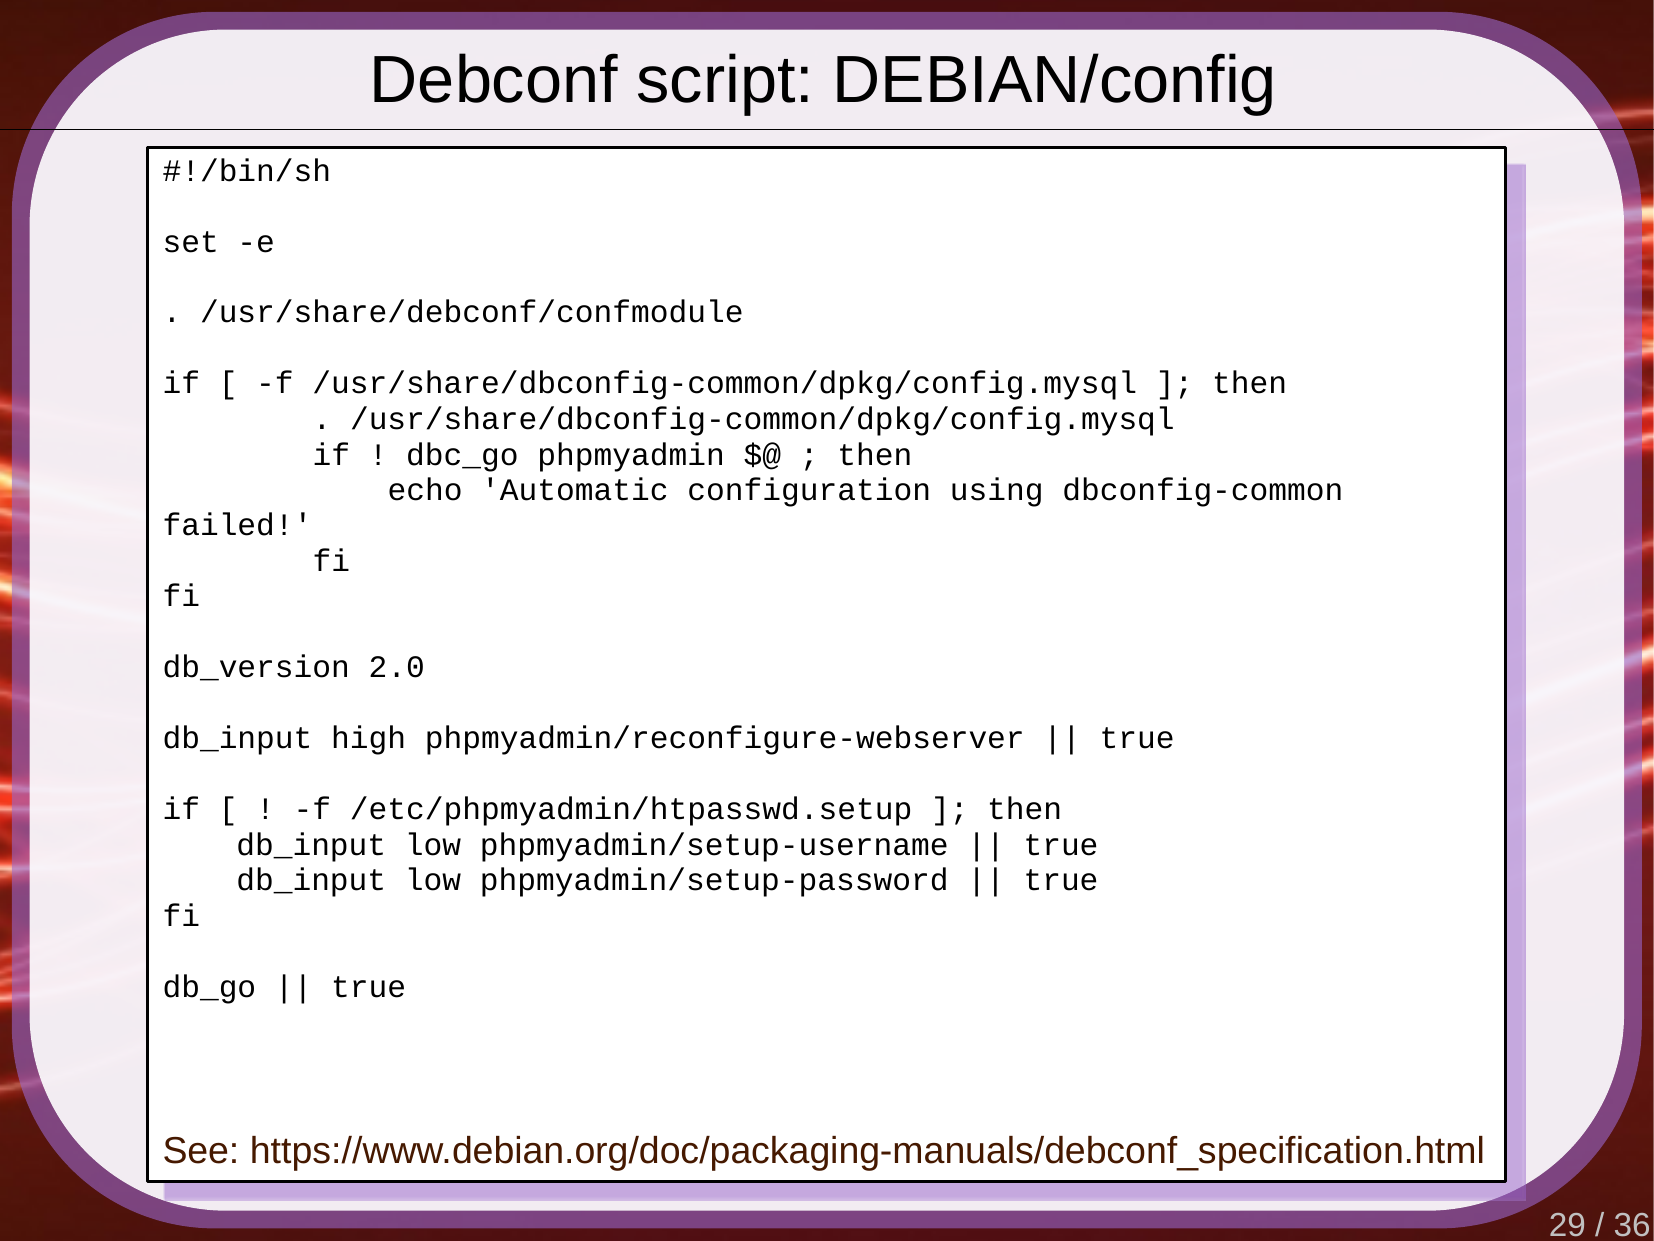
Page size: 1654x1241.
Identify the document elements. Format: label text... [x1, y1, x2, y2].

title Debconf script: DEBIAN/config [82, 35, 1565, 125]
picture [0, 0, 1654, 129]
text_box See: https://www.debian.org/doc/packaging-manuals/debconf_specification.html [147, 1122, 1506, 1221]
picture [0, 130, 1654, 1241]
text_box #!/bin/sh set -e . /usr/share/debconf/confmodule if [ -f /usr/share/dbconfig-common/dpkg/config.mysql ]; then . /usr/share/dbconfig-common/dpkg/config.mysql if ! dbc_go phpmyadmin $@ ; then echo 'Automatic configuration using dbconfig-common failed!' fi fi db_version 2.0 db_input high phpmyadmin/reconfigure-webserver || true if [ ! -f /etc/phpmyadmin/htpasswd.setup ]; then db_input low phpmyadmin/setup-username || true db_input low phpmyadmin/setup-password || true fi db_go || true [147, 147, 1506, 1086]
